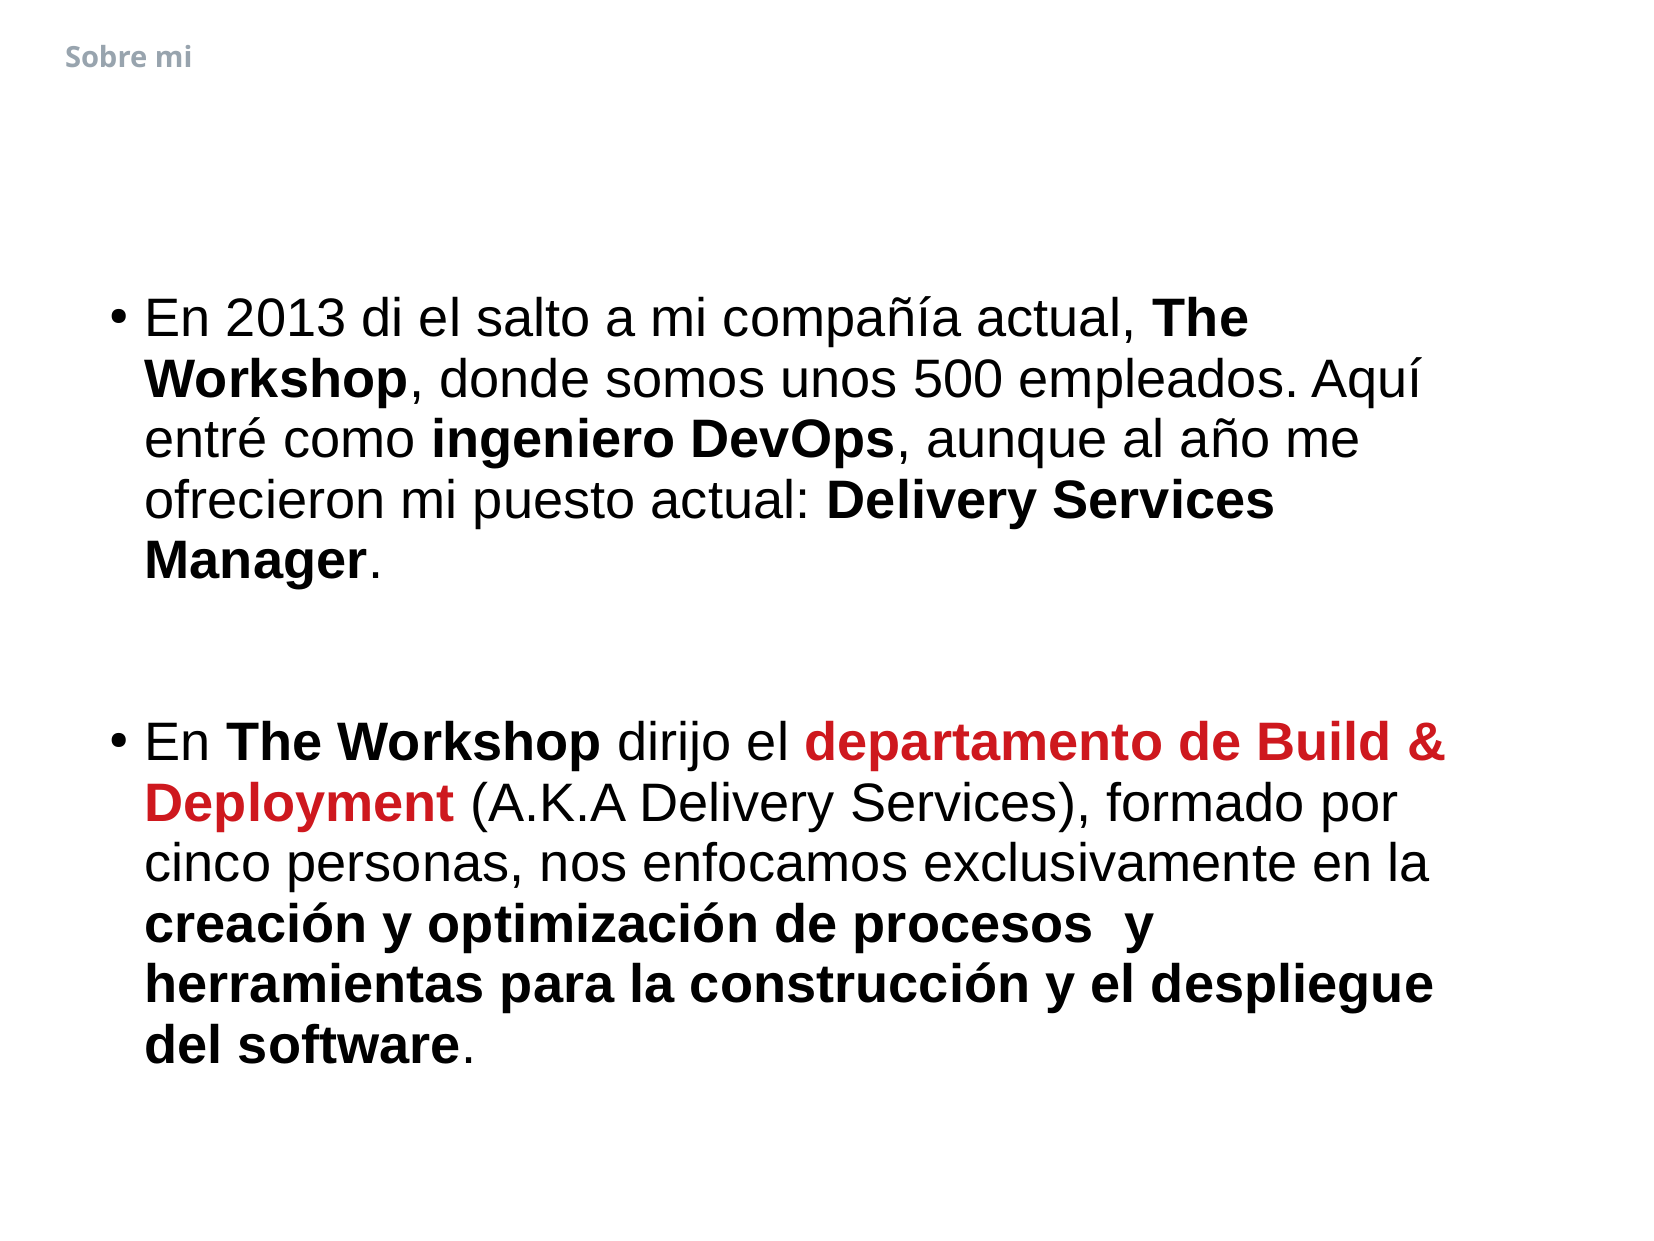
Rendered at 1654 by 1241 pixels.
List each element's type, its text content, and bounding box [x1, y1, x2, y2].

text_box En 2013 di el salto a mi compañía actual, The Workshop, donde somos unos 500 empleados. Aquí entré como ingeniero DevOps, aunque al año me ofrecieron mi puesto actual: Delivery Services Manager. En The Workshop dirijo el departamento de Build & Deployment (A.K.A Delivery Services), formado por cinco personas, nos enfocamos exclusivamente en la creación y optimización de procesos y herramientas para la construcción y el despliegue del software. [94, 159, 1524, 1143]
text_box Sobre mi [64, 38, 733, 74]
